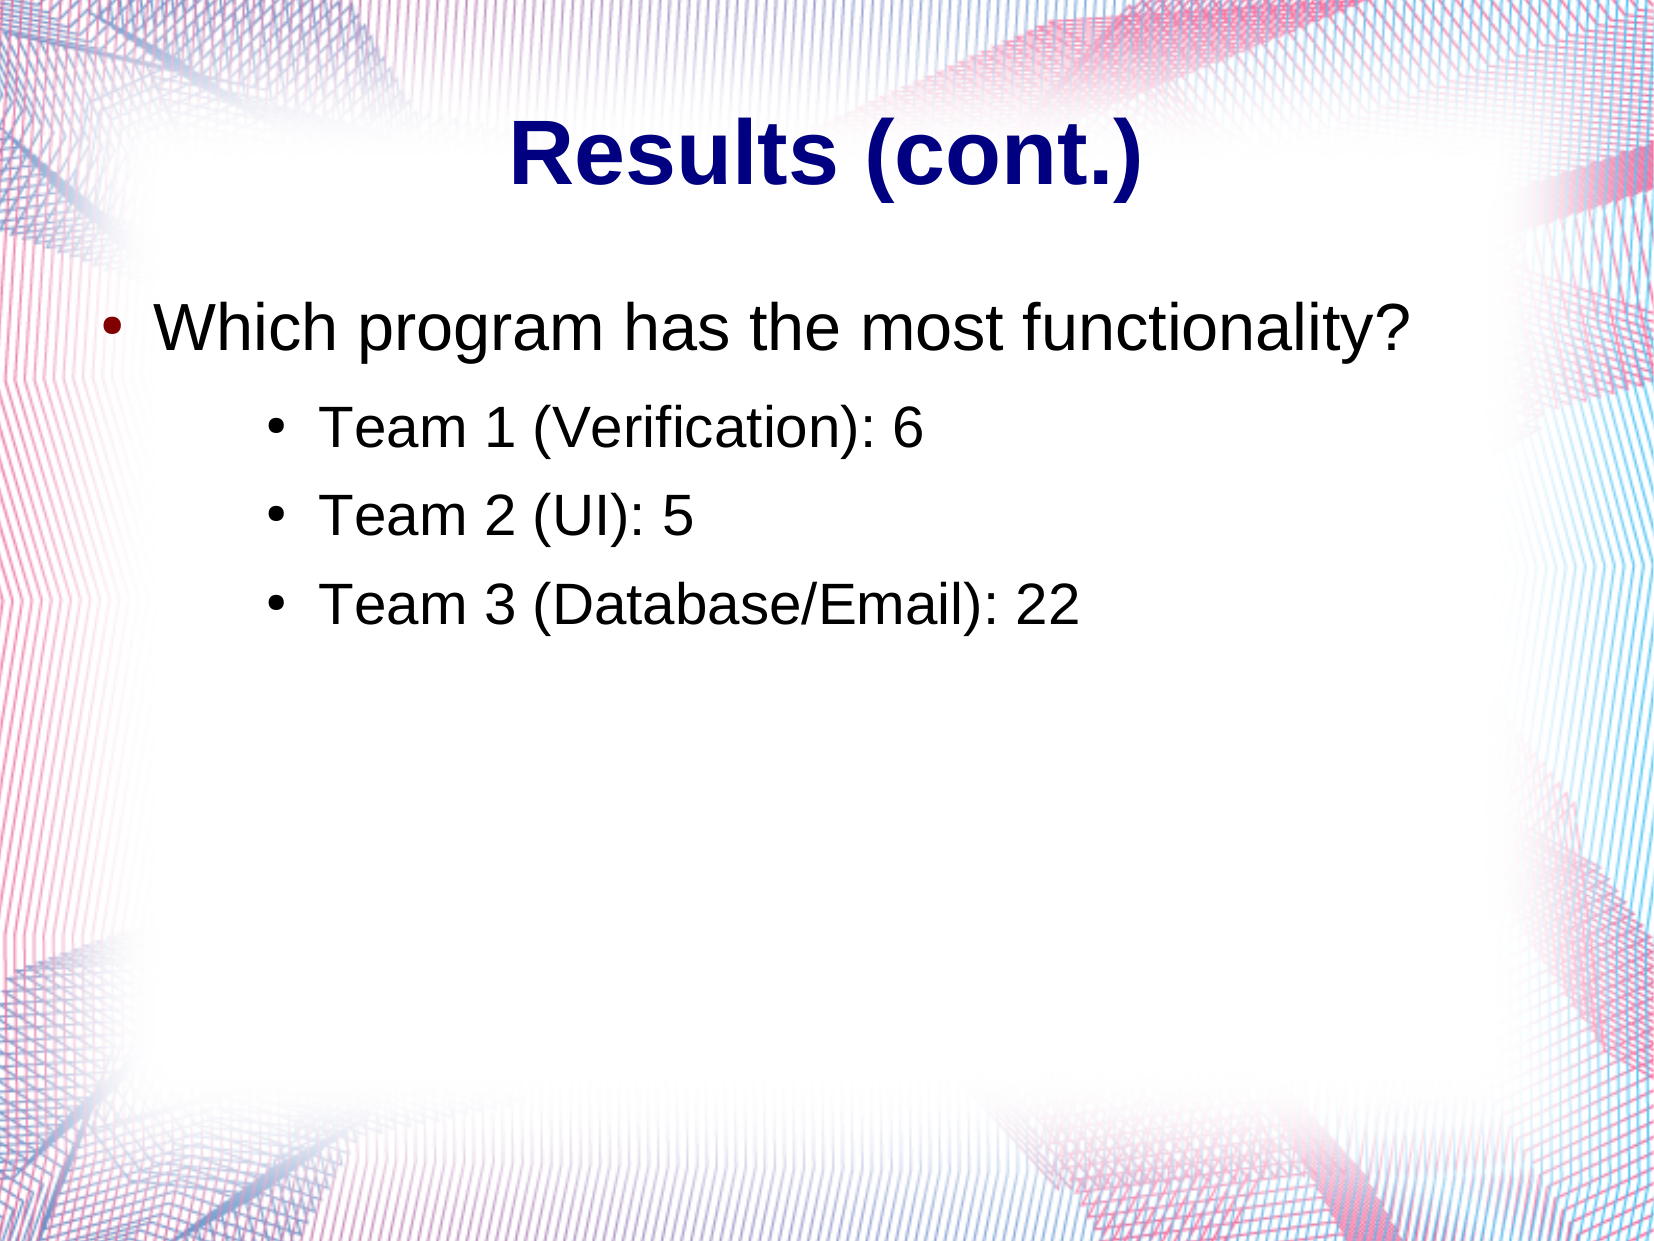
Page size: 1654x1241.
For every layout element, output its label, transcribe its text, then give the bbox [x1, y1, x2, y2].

title Results (cont.) [82, 56, 1571, 250]
picture [0, 0, 1654, 1241]
list Which program has the most functionality? Team 1 (Verification): 6 Team 2 (UI): 5 Team 3 (Database/Email): 22 [82, 290, 1571, 1094]
